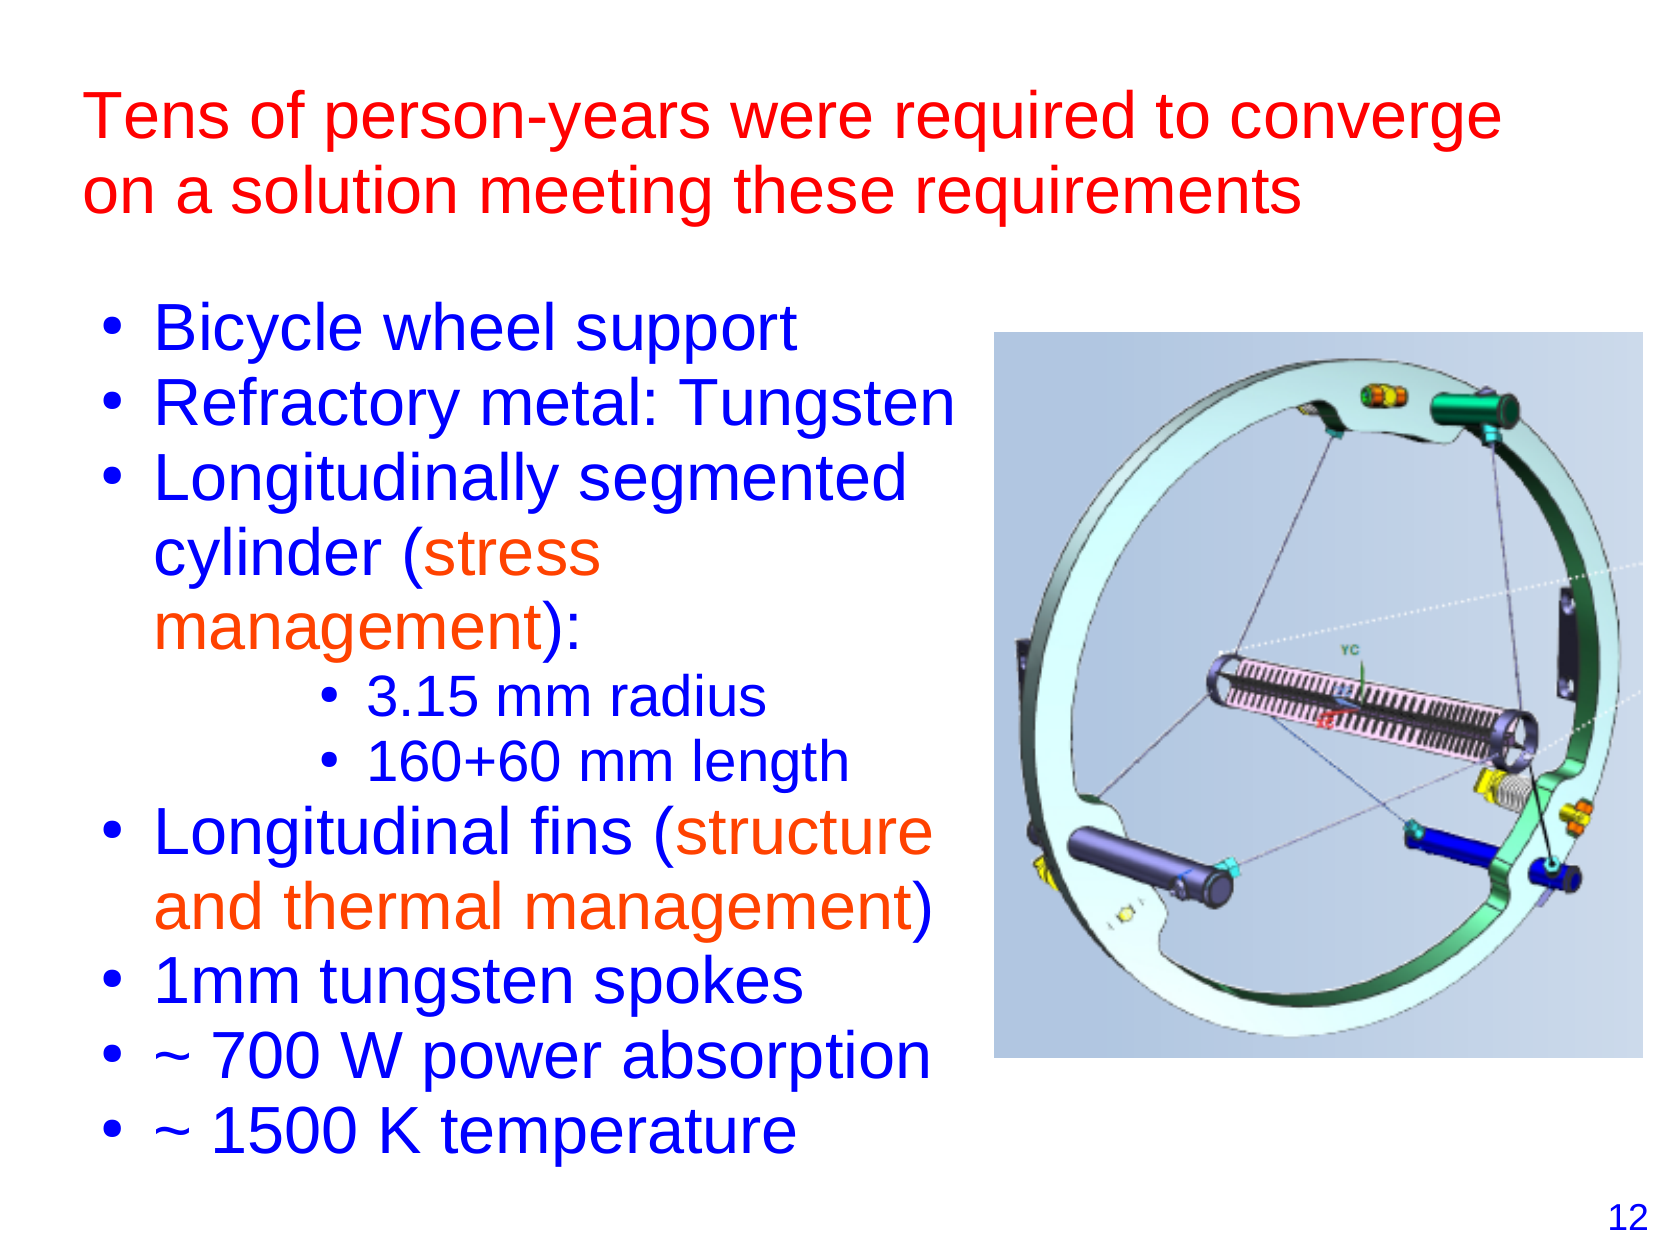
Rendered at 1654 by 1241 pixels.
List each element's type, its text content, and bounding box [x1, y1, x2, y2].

list Bicycle wheel support Refractory metal: Tungsten Longitudinally segmented cylinder (stress management): 3.15 mm radius 160+60 mm length Longitudinal fins (structure and thermal management) 1mm tungsten spokes ~ 700 W power absorption ~ 1500 K temperature [82, 290, 968, 1168]
title Tens of person-years were required to converge on a solution meeting these requirements [82, 49, 1571, 257]
picture [994, 332, 1643, 1058]
